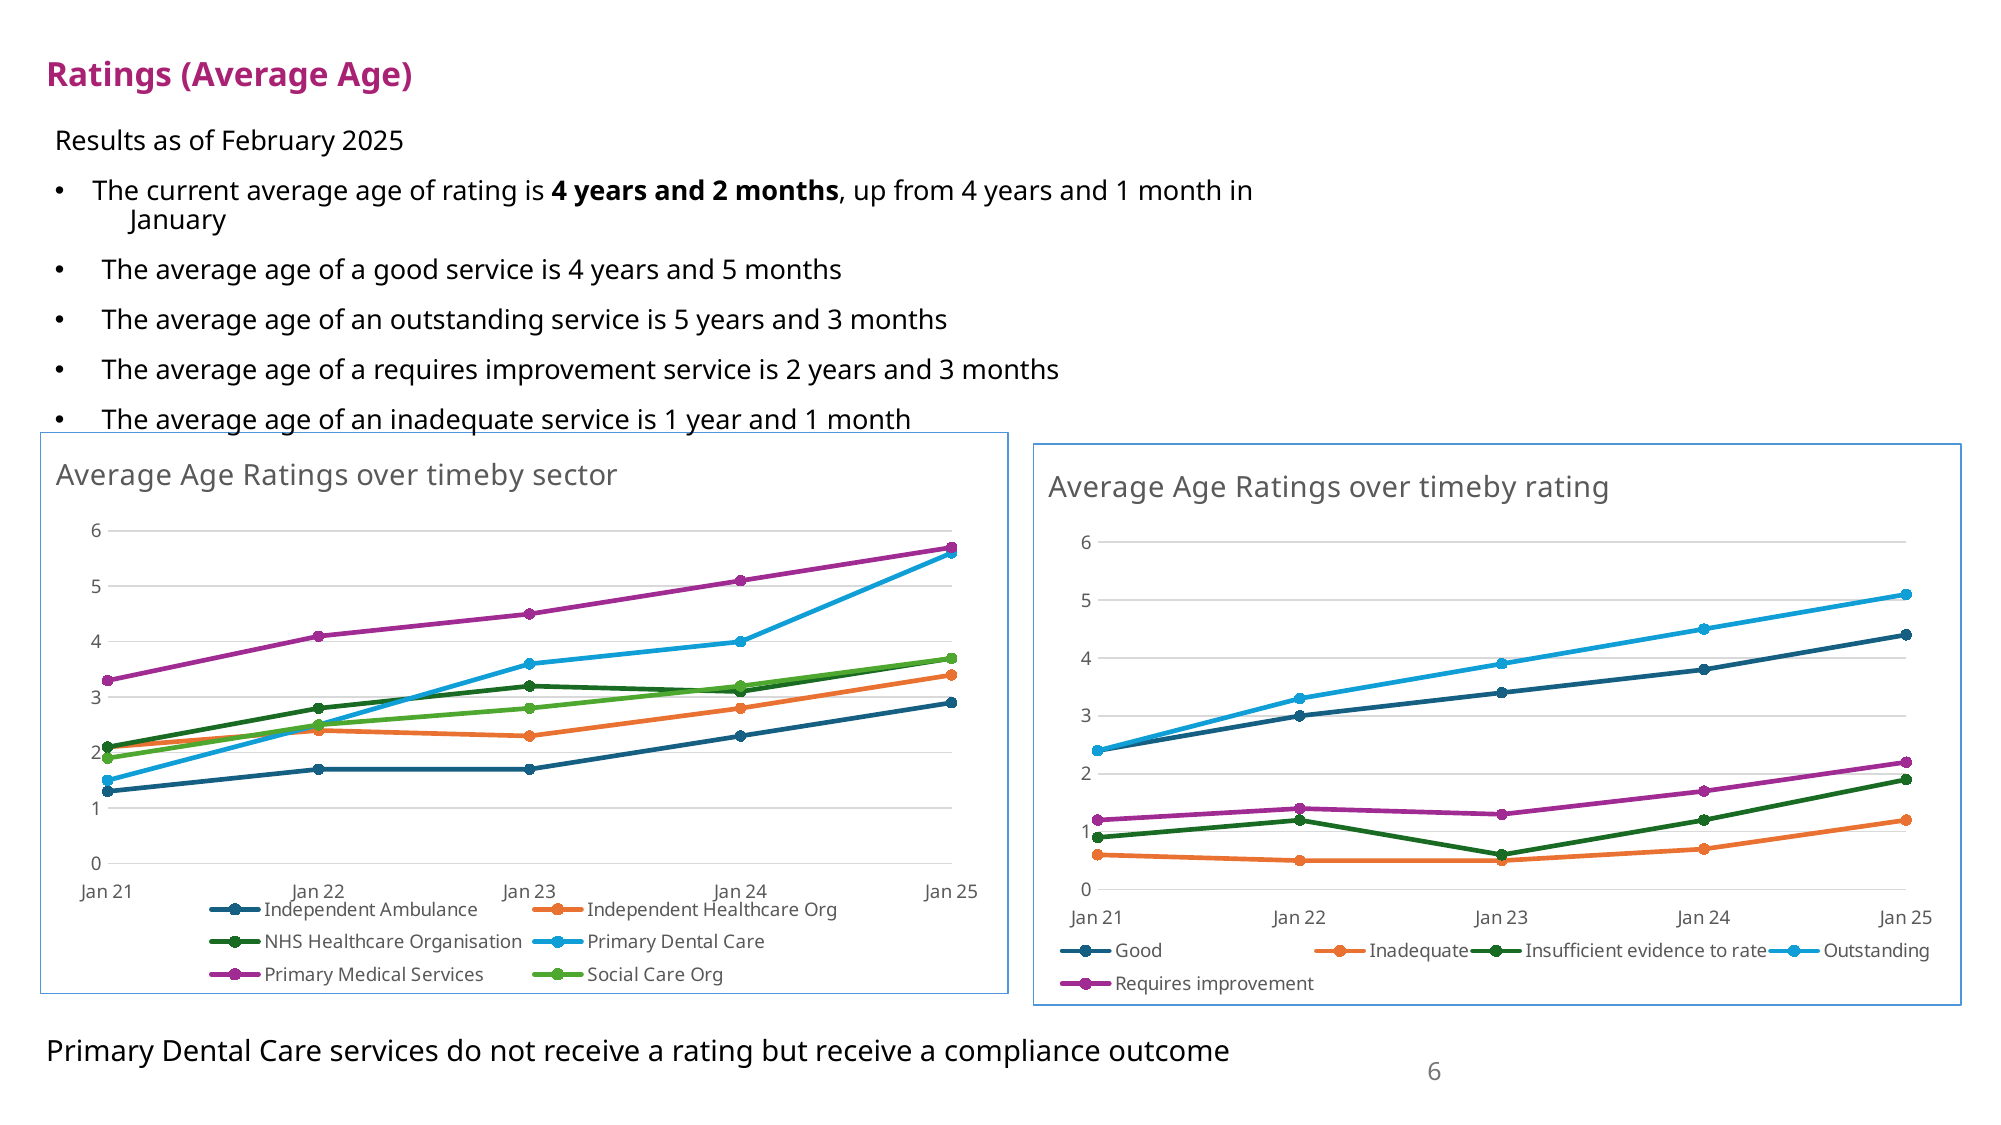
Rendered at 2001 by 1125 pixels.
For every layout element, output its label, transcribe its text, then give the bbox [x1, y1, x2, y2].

text_box Ratings (Average Age) [31, 45, 660, 102]
chart [39, 431, 1009, 995]
slide_number 6 [1412, 1042, 1863, 1103]
text_box Primary Dental Care services do not receive a rating but receive a compliance outcome [31, 1029, 1801, 1088]
chart [1032, 443, 1962, 1006]
text_box Results as of February 2025 The current average age of rating is 4 years and 2 months, up from 4 years and 1 month in January The average age of a good service is 4 years and 5 months The average age of an outstanding service is 5 years and 3 months The average age of a requires improvement service is 2 years and 3 months The average age of an inadequate service is 1 year and 1 month [39, 119, 1353, 389]
